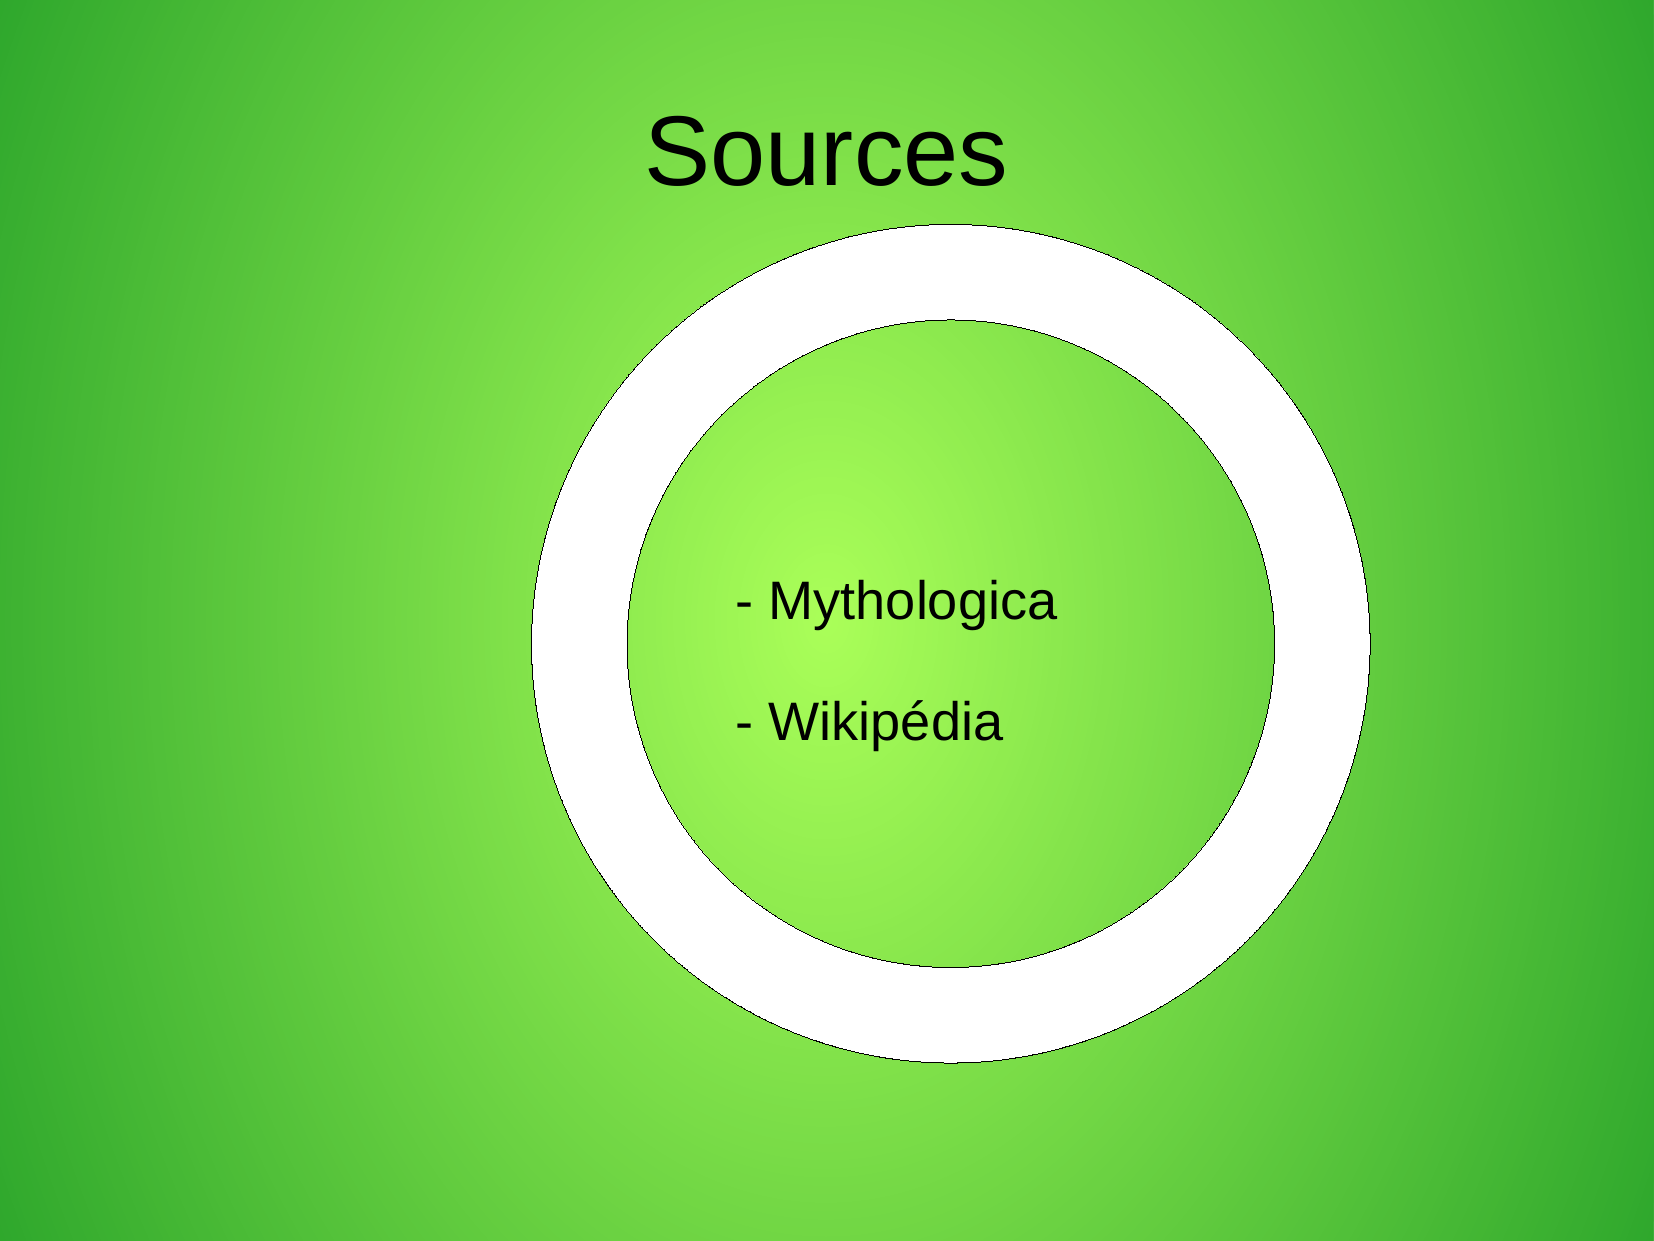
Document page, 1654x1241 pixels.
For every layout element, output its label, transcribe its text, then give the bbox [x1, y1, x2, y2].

text_box [224, 224, 1371, 1064]
title Sources [82, 49, 1571, 254]
text_box - Mythologica - Wikipédia [720, 460, 1193, 760]
